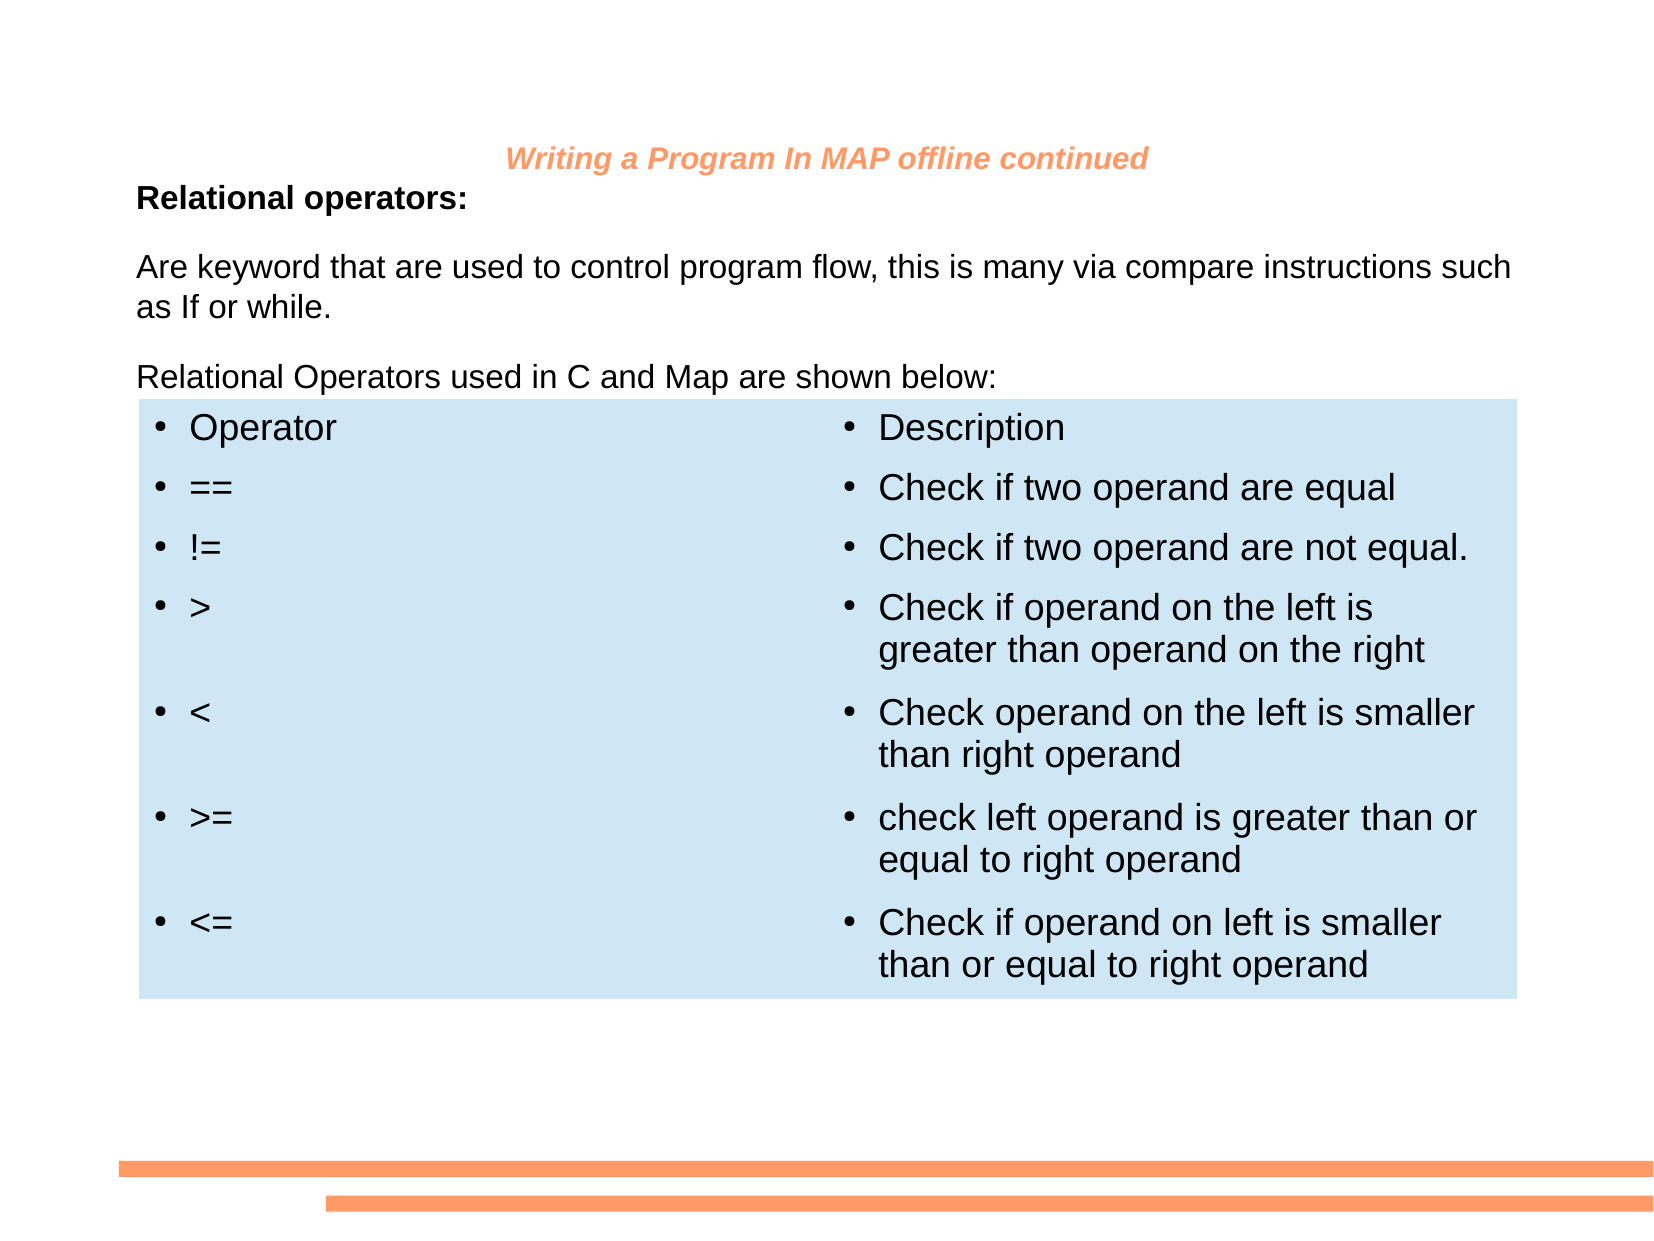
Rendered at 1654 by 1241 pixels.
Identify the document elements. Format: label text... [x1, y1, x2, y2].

table_cell > [139, 579, 828, 684]
table_cell Check if two operand are equal [828, 459, 1517, 519]
table_cell Check operand on the left is smaller than right operand [828, 684, 1517, 789]
table_cell Check if operand on left is smaller than or equal to right operand [828, 894, 1517, 999]
table_cell != [139, 519, 828, 579]
table_header Operator [139, 399, 828, 459]
list Relational operators: Are keyword that are used to control program flow, this is many via compare instructions such as If or while. Relational Operators used in C and Map are shown below: [121, 168, 1550, 974]
title Writing a Program In MAP offline continued [121, 130, 1534, 168]
table_header Description [828, 399, 1517, 459]
table_cell Check if operand on the left is greater than operand on the right [828, 579, 1517, 684]
table_cell Check if two operand are not equal. [828, 519, 1517, 579]
table_cell < [139, 684, 828, 789]
table_cell == [139, 459, 828, 519]
table_cell <= [139, 894, 828, 999]
table_cell >= [139, 789, 828, 894]
table_cell check left operand is greater than or equal to right operand [828, 789, 1517, 894]
